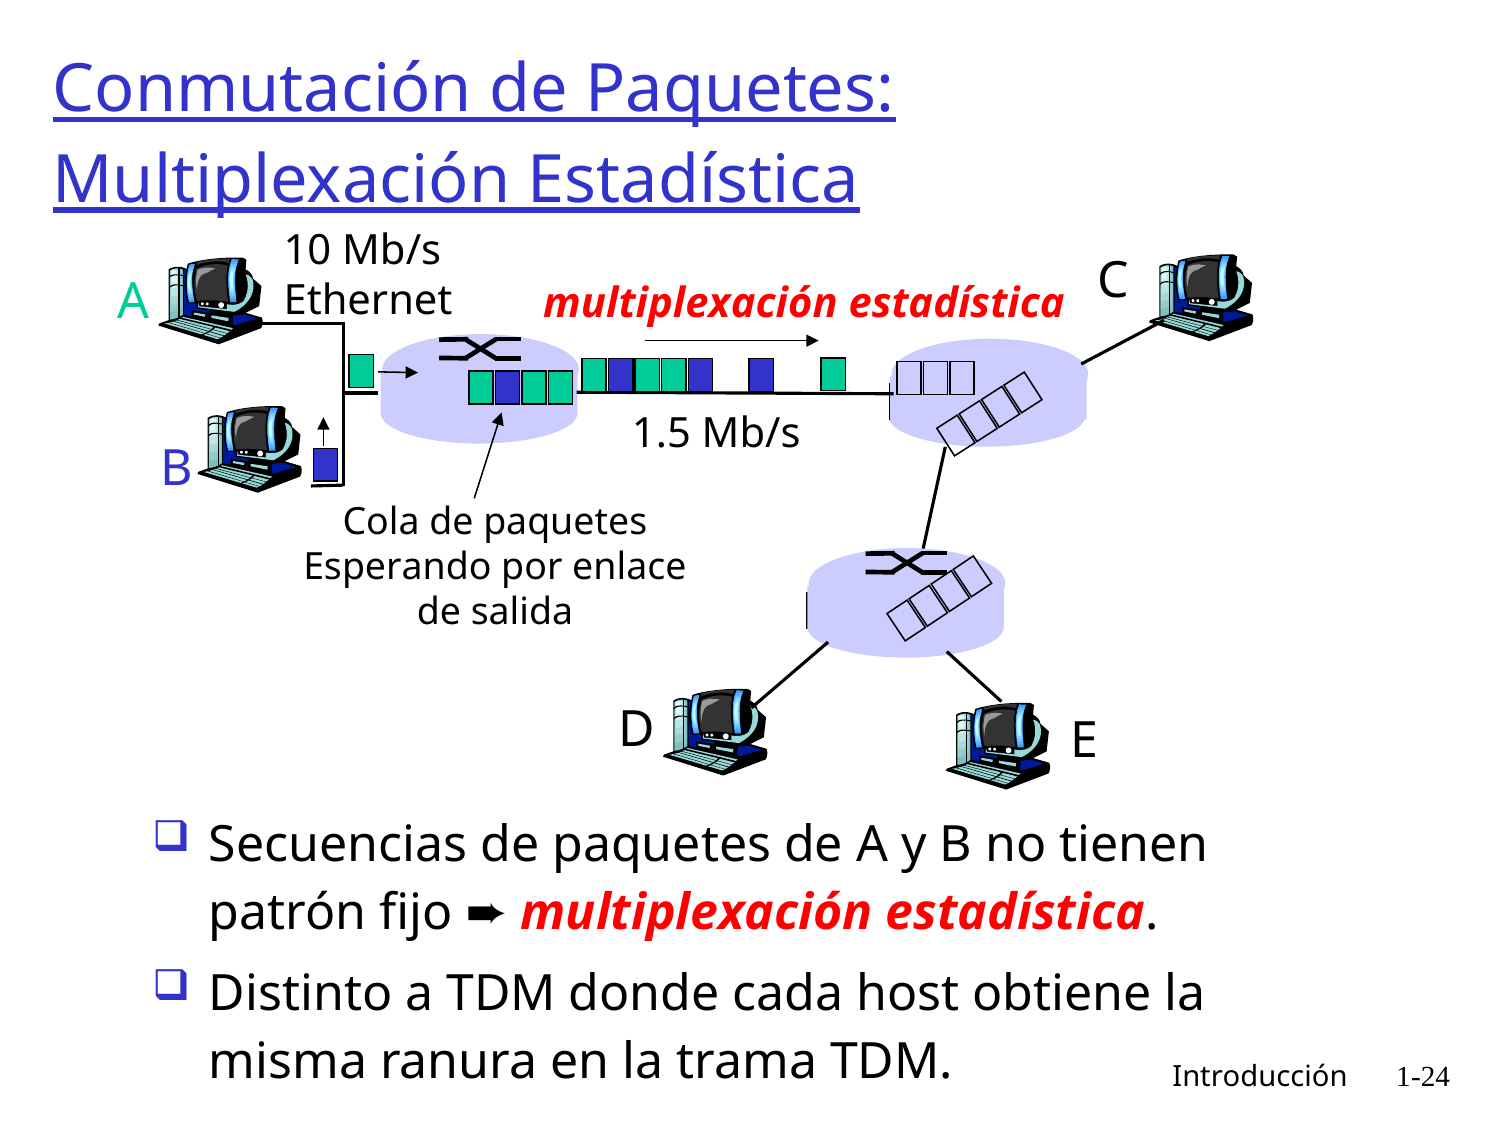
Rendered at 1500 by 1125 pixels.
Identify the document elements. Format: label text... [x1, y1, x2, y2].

picture [197, 405, 304, 493]
text_box A [102, 260, 165, 337]
text_box D [603, 688, 670, 765]
text_box [807, 551, 1006, 658]
text_box [956, 558, 989, 594]
text_box [608, 358, 633, 392]
text_box [688, 358, 713, 392]
list Secuencias de paquetes de A y B no tienen patrón fijo  multiplexación estadística. Distinto a TDM donde cada host obtiene la misma ranura en la trama TDM. [137, 799, 1363, 1062]
picture [158, 256, 265, 345]
text_box [889, 602, 923, 639]
text_box [984, 388, 1018, 425]
title Conmutación de Paquetes: Multiplexación Estadística [37, 37, 1276, 225]
text_box [441, 334, 520, 345]
text_box multiplexación estadística [528, 268, 1081, 334]
picture [945, 702, 1052, 790]
text_box [749, 358, 774, 392]
text_box [911, 588, 945, 624]
text_box C [1082, 240, 1145, 316]
text_box [868, 548, 970, 571]
text_box Cola de paquetes Esperando por enlace de salida [288, 489, 702, 640]
picture [1148, 253, 1255, 342]
text_box 10 Mb/s Ethernet [268, 215, 468, 331]
text_box Introducción [887, 1062, 1362, 1125]
text_box B [145, 427, 208, 504]
text_box [961, 403, 995, 439]
text_box E [1055, 699, 1114, 776]
text_box 1.5 Mb/s [617, 398, 816, 464]
text_box [898, 362, 920, 394]
text_box [889, 338, 1089, 447]
text_box [939, 417, 973, 446]
text_box [380, 337, 579, 444]
picture [663, 687, 769, 776]
text_box 1-<number> [1362, 1050, 1466, 1125]
text_box [933, 573, 967, 609]
text_box [1006, 374, 1040, 410]
text_box [313, 448, 338, 482]
